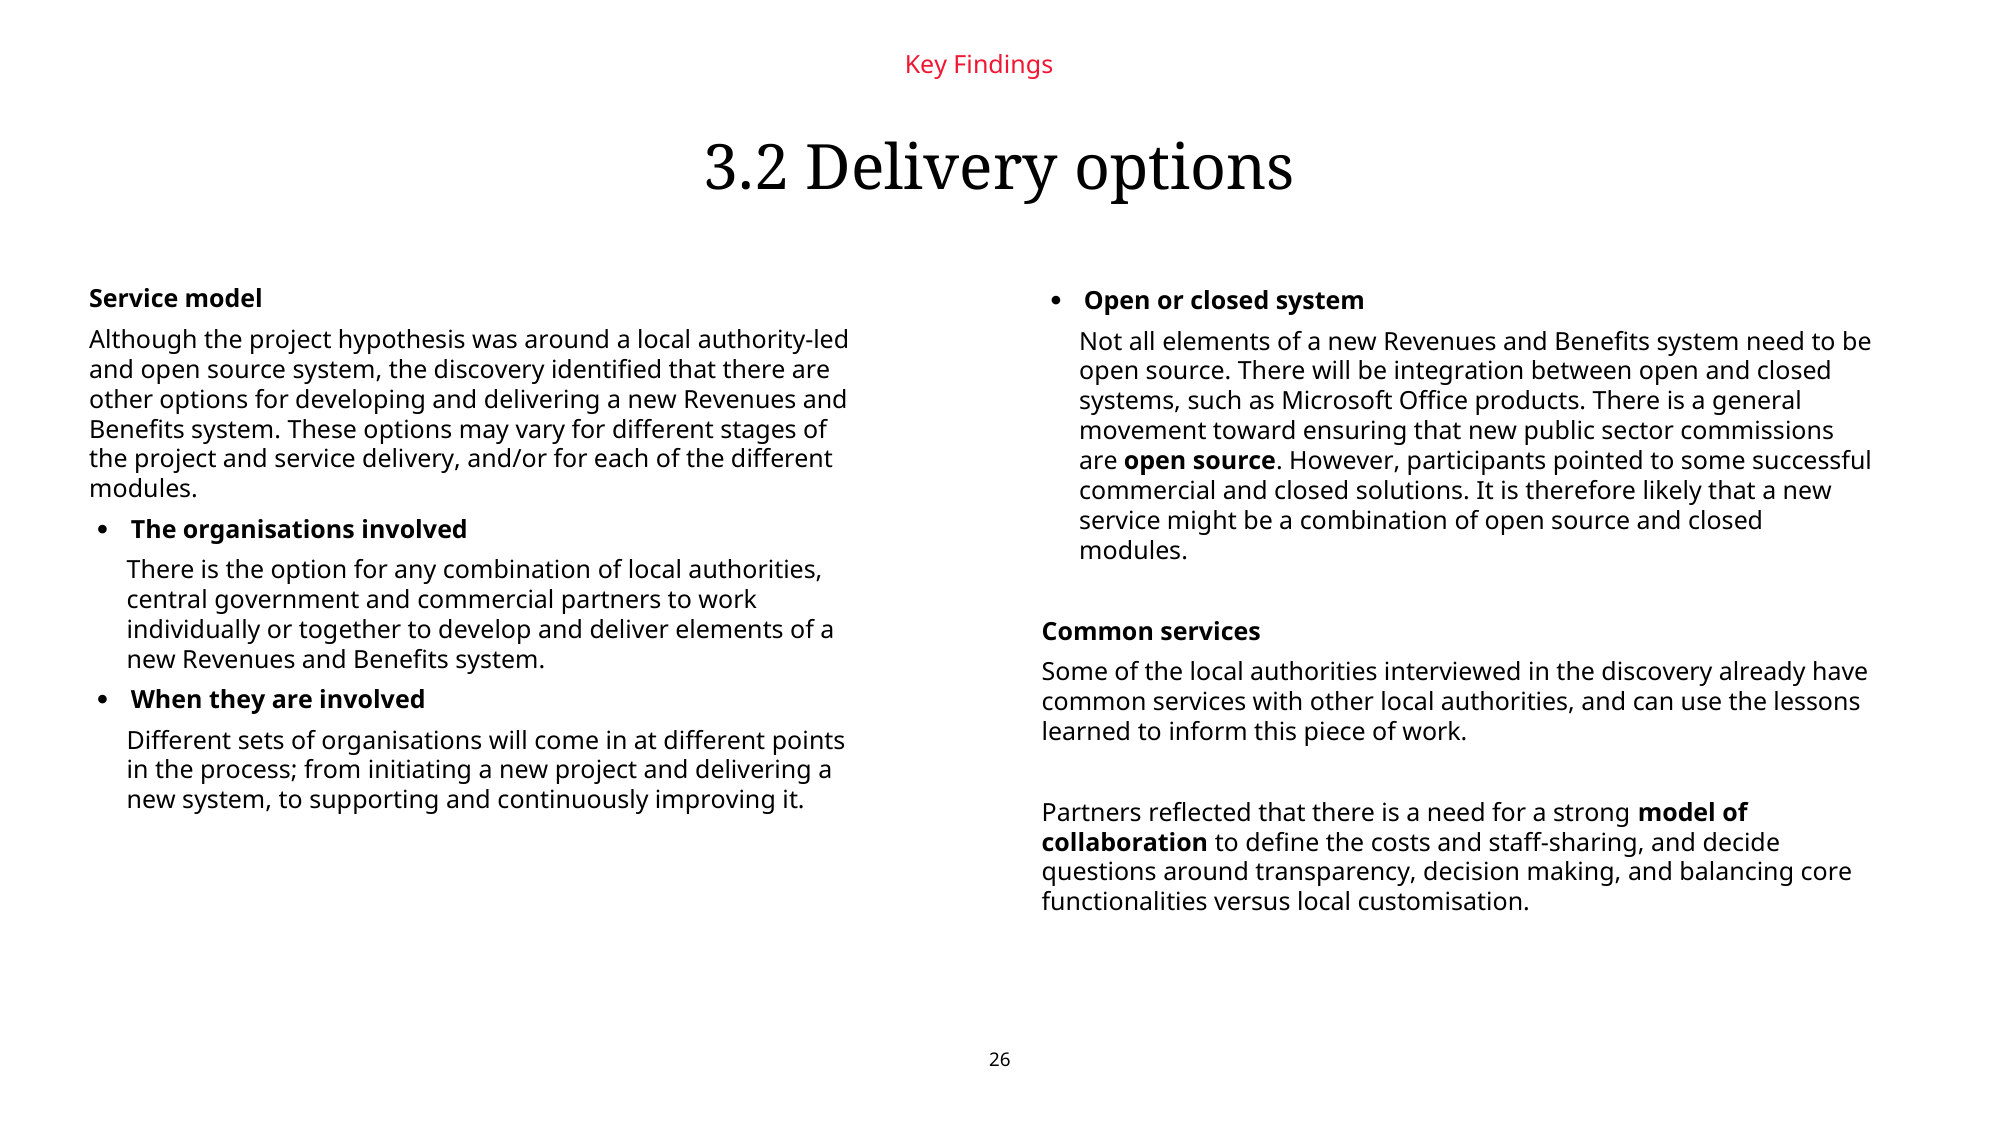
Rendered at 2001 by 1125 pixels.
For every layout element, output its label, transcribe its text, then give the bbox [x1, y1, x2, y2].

text_box Service model Although the project hypothesis was around a local authority-led and open source system, the discovery identified that there are other options for developing and delivering a new Revenues and Benefits system. These options may vary for different stages of the project and service delivery, and/or for each of the different modules. The organisations involved There is the option for any combination of local authorities, central government and commercial partners to work individually or together to develop and deliver elements of a new Revenues and Benefits system. When they are involved Different sets of organisations will come in at different points in the process; from initiating a new project and delivering a new system, to supporting and continuously improving it. [83, 277, 865, 1074]
text_box 3.2 Delivery options [83, 136, 1917, 224]
text_box 32 [955, 997, 1045, 1123]
text_box Key Findings [843, 45, 1115, 84]
text_box Open or closed system Not all elements of a new Revenues and Benefits system need to be open source. There will be integration between open and closed systems, such as Microsoft Office products. There is a general movement toward ensuring that new public sector commissions are open source. However, participants pointed to some successful commercial and closed solutions. It is therefore likely that a new service might be a combination of open source and closed modules. Common services Some of the local authorities interviewed in the discovery already have common services with other local authorities, and can use the lessons learned to inform this piece of work. Partners reflected that there is a need for a strong model of collaboration to define the costs and staff-sharing, and decide questions around transparency, decision making, and balancing core functionalities versus local customisation. [1034, 277, 1884, 1024]
